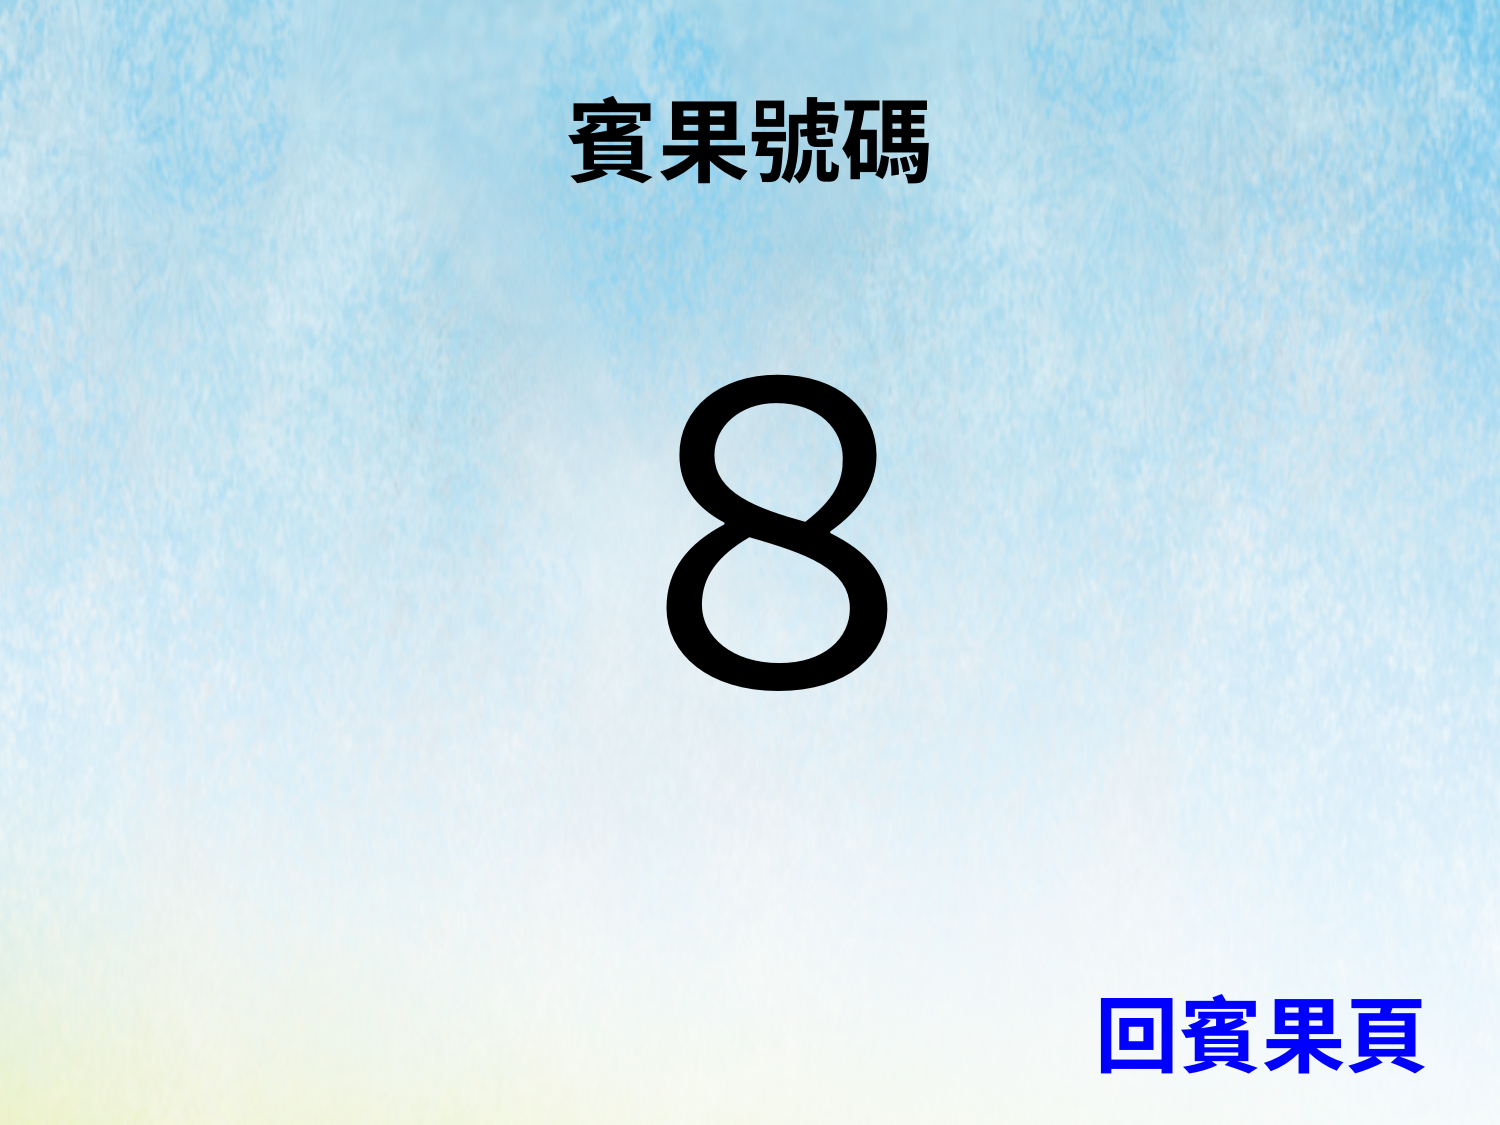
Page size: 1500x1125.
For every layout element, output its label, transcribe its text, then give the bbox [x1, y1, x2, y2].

title 賓果號碼 [75, 45, 1426, 233]
text_box 回賓果頁 [1080, 975, 1448, 1093]
list ８ [75, 262, 1426, 1005]
